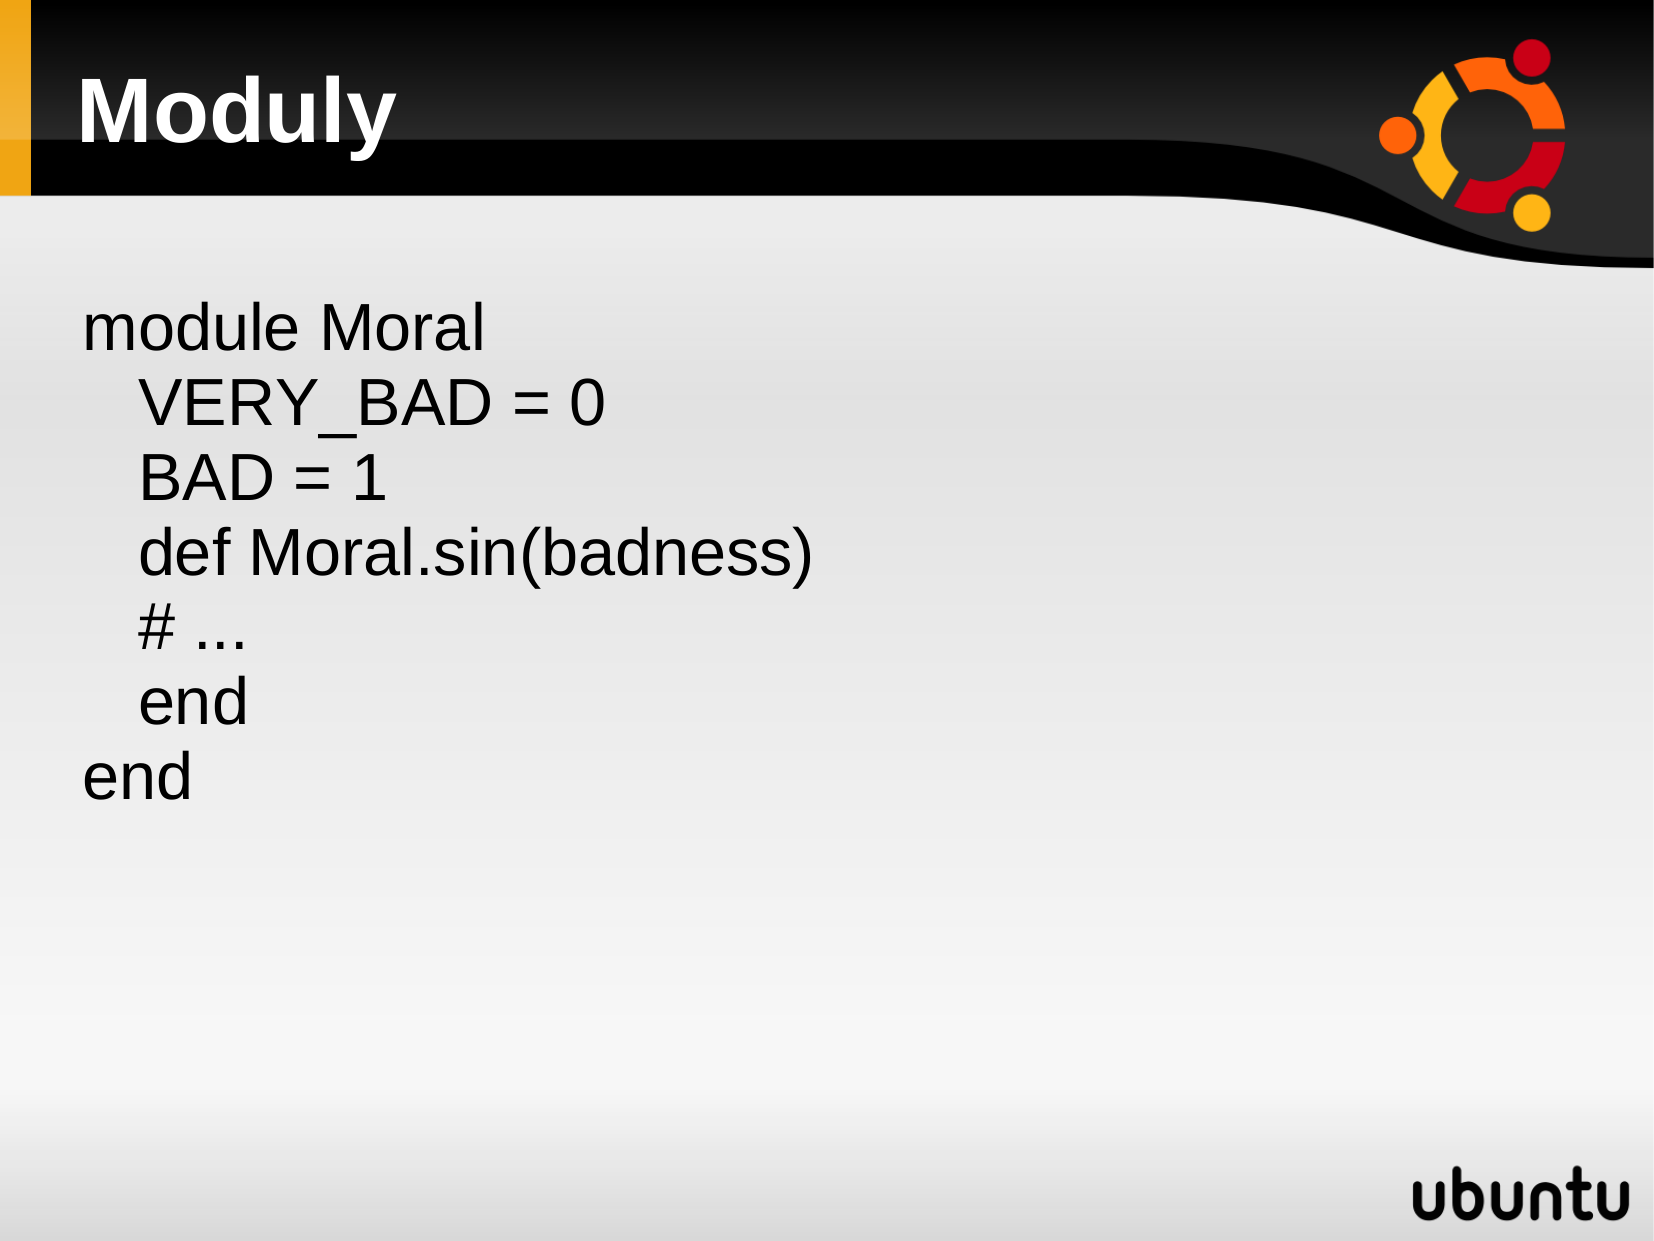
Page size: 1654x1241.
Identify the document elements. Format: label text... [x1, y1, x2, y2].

picture [0, 0, 1654, 1241]
title Moduly [76, 14, 1565, 207]
list module Moral VERY_BAD = 0 BAD = 1 def Moral.sin(badness) # ... end end [82, 290, 1571, 1094]
